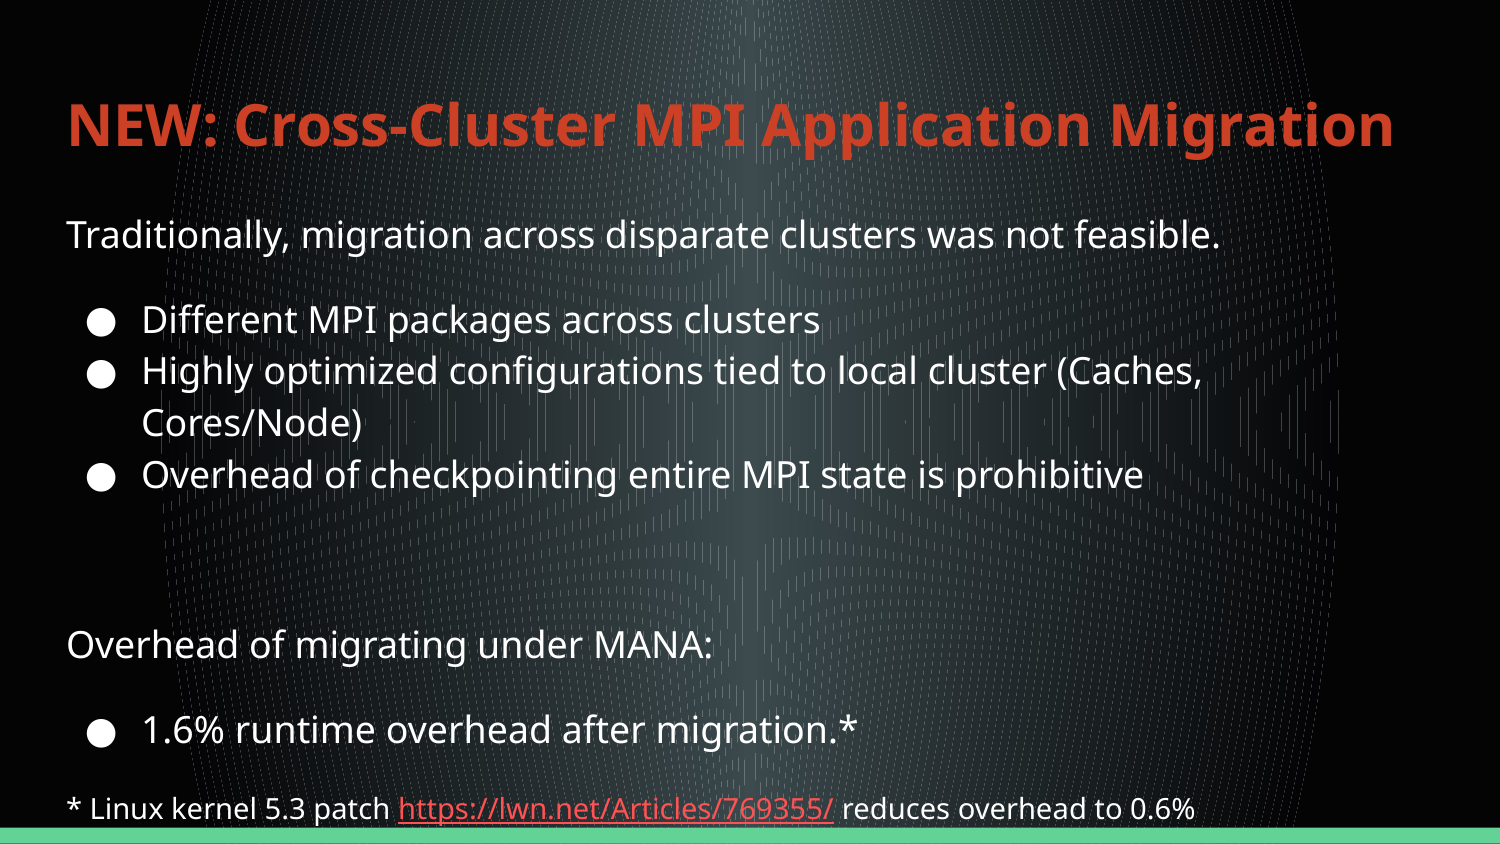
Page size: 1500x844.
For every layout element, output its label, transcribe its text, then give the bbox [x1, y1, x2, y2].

title NEW: Cross-Cluster MPI Application Migration [51, 72, 1449, 167]
list Traditionally, migration across disparate clusters was not feasible. Different MPI packages across clusters Highly optimized configurations tied to local cluster (Caches, Cores/Node) Overhead of checkpointing entire MPI state is prohibitive Overhead of migrating under MANA: 1.6% runtime overhead after migration.* * Linux kernel 5.3 patch https://lwn.net/Articles/769355/ reduces overhead to 0.6% [51, 189, 1449, 797]
